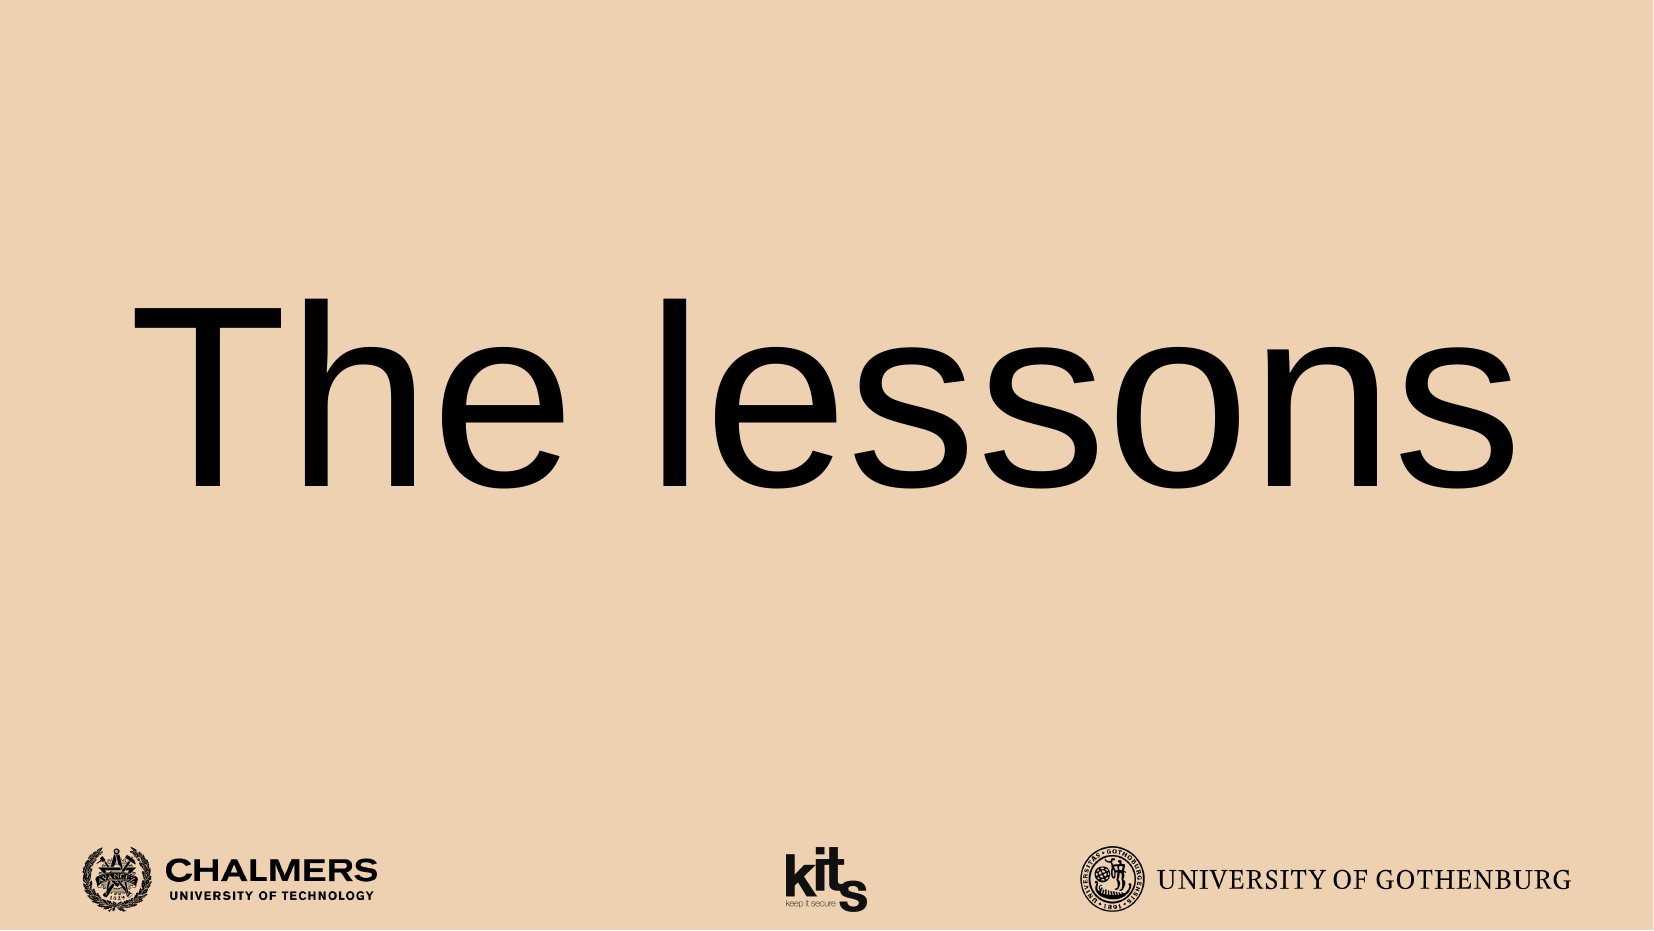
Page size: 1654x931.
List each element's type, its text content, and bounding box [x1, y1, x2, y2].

picture [1080, 846, 1571, 912]
picture [82, 847, 377, 912]
subtitle The lessons [82, 37, 1571, 757]
picture [786, 847, 867, 912]
